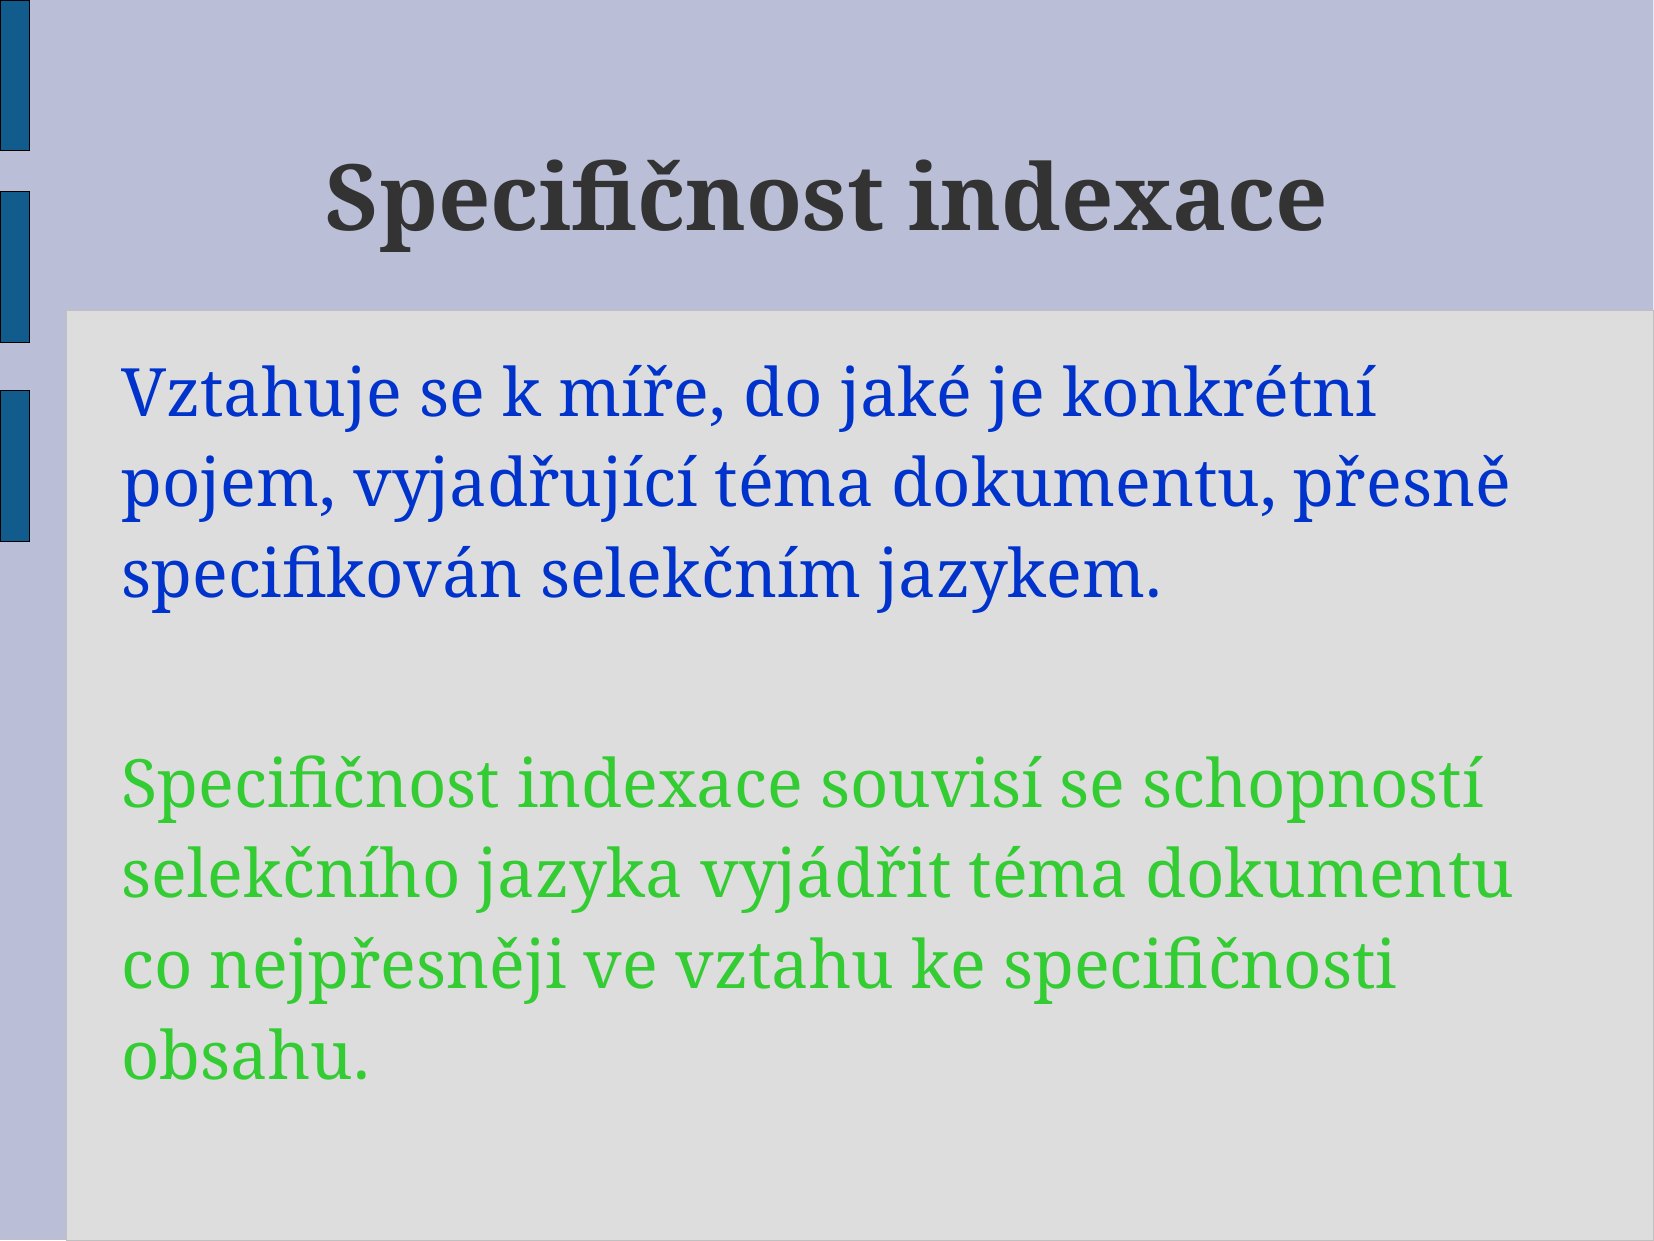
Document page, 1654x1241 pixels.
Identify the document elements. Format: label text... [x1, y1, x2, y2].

list Vztahuje se k míře, do jaké je konkrétní pojem, vyjadřující téma dokumentu, přesně specifikován selekčním jazykem. Specifičnost indexace souvisí se schopností selekčního jazyka vyjádřit téma dokumentu co nejpřesněji ve vztahu ke specifičnosti obsahu. [121, 344, 1534, 1112]
title Specifičnost indexace [121, 98, 1534, 291]
